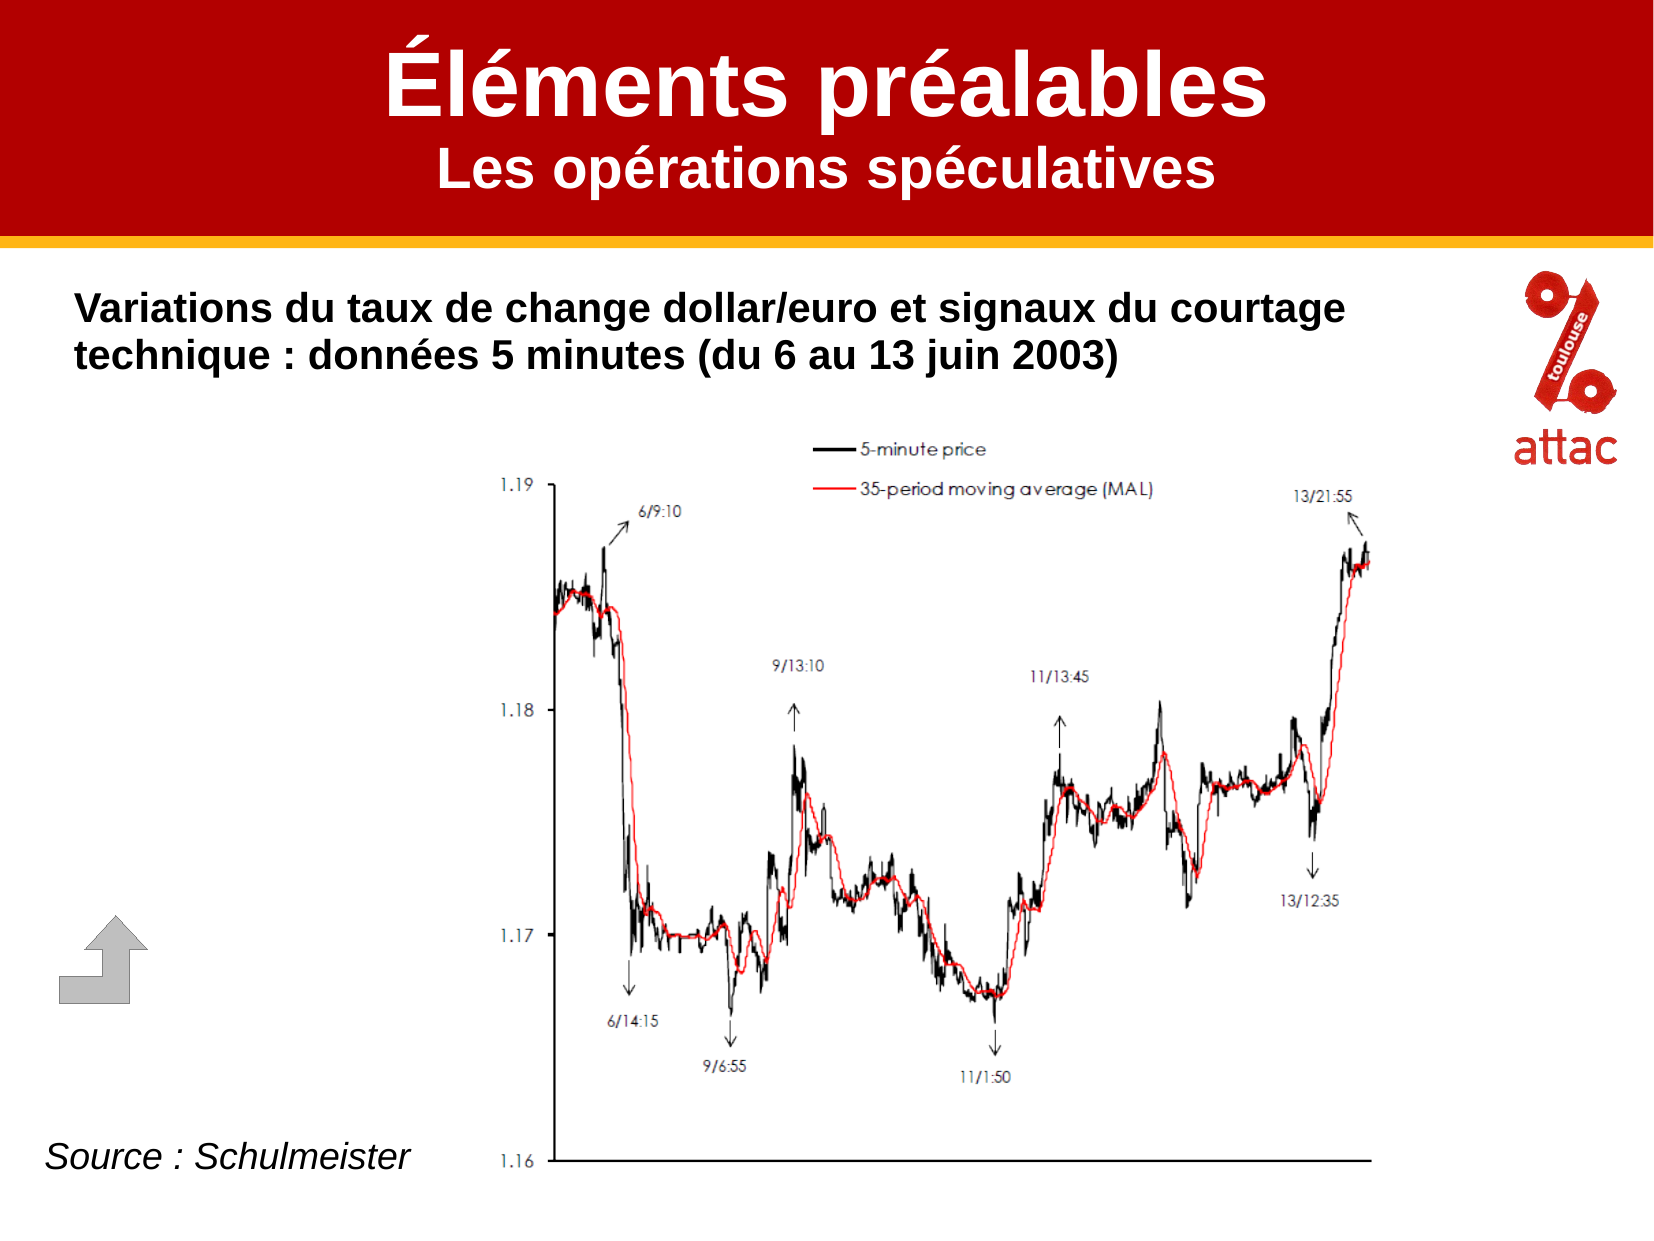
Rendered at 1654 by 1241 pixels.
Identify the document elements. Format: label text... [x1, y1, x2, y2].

picture [1509, 265, 1625, 473]
title Éléments préalables Les opérations spéculatives [82, 13, 1571, 222]
text_box Source : Schulmeister [29, 1128, 1595, 1185]
text_box [59, 915, 148, 1004]
text_box Variations du taux de change dollar/euro et signaux du courtage technique : données 5 minutes (du 6 au 13 juin 2003) [59, 277, 1506, 386]
picture [474, 419, 1439, 1128]
